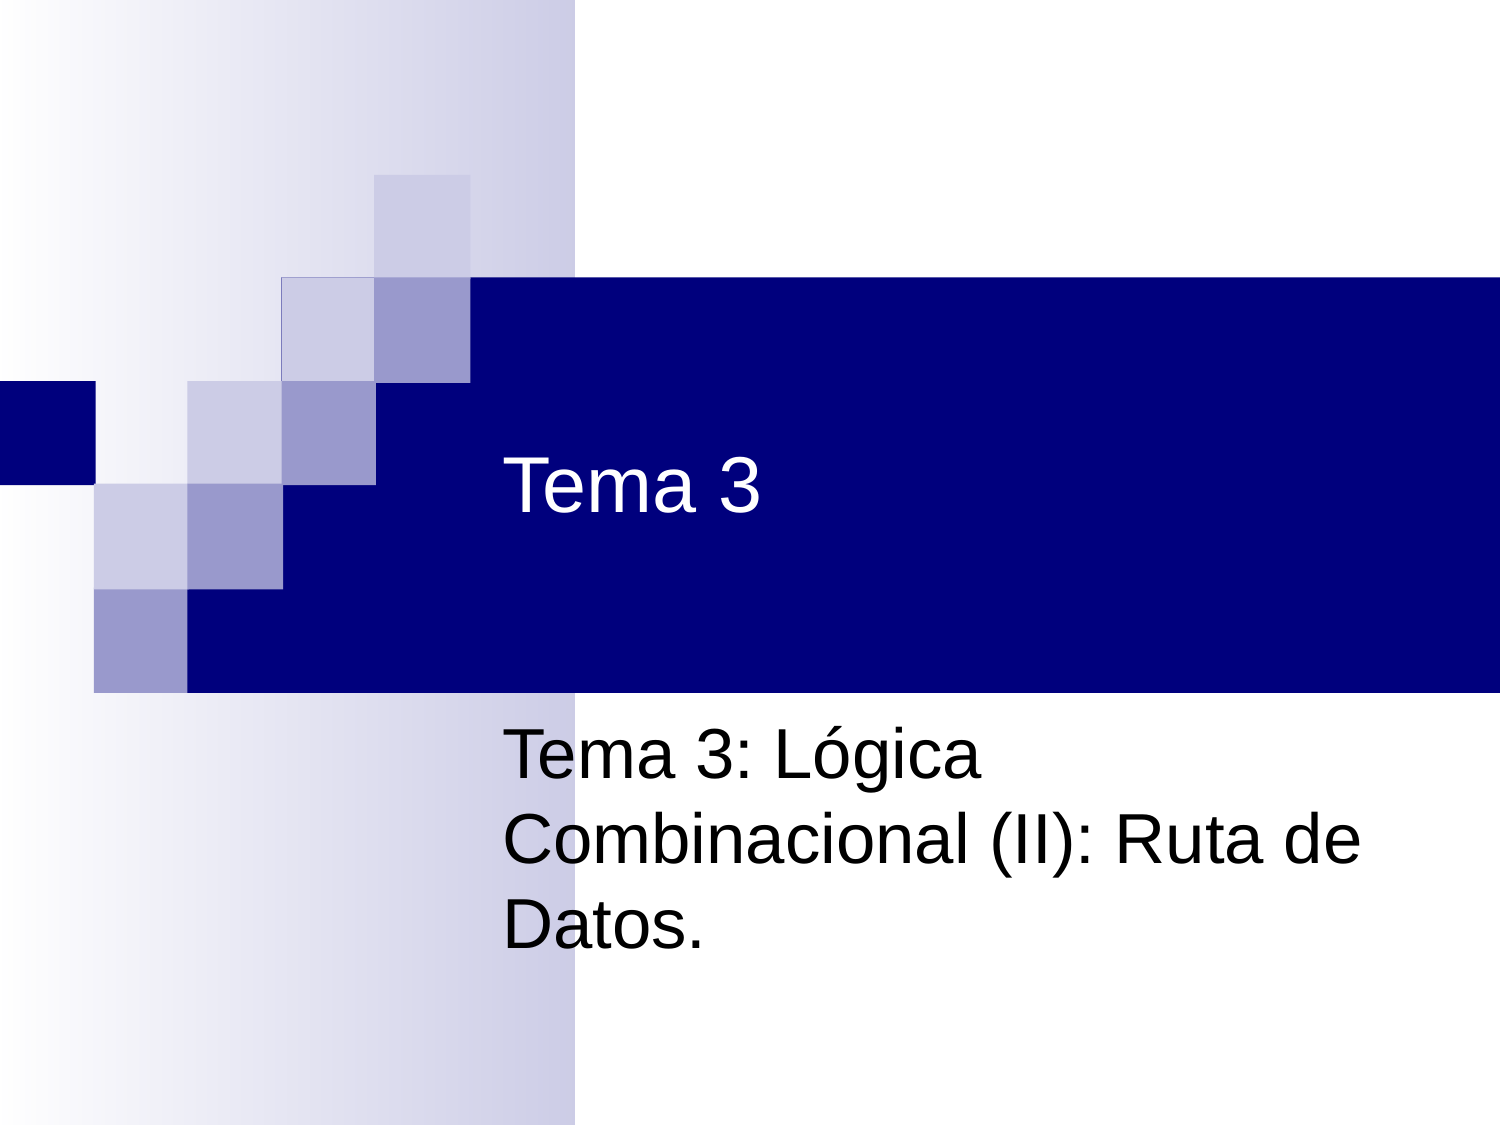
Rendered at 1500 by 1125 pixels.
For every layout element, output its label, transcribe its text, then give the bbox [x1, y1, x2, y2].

text_box Tema 3: Lógica Combinacional (II): Ruta de Datos. [487, 699, 1476, 988]
title Tema 3 [487, 299, 1476, 663]
